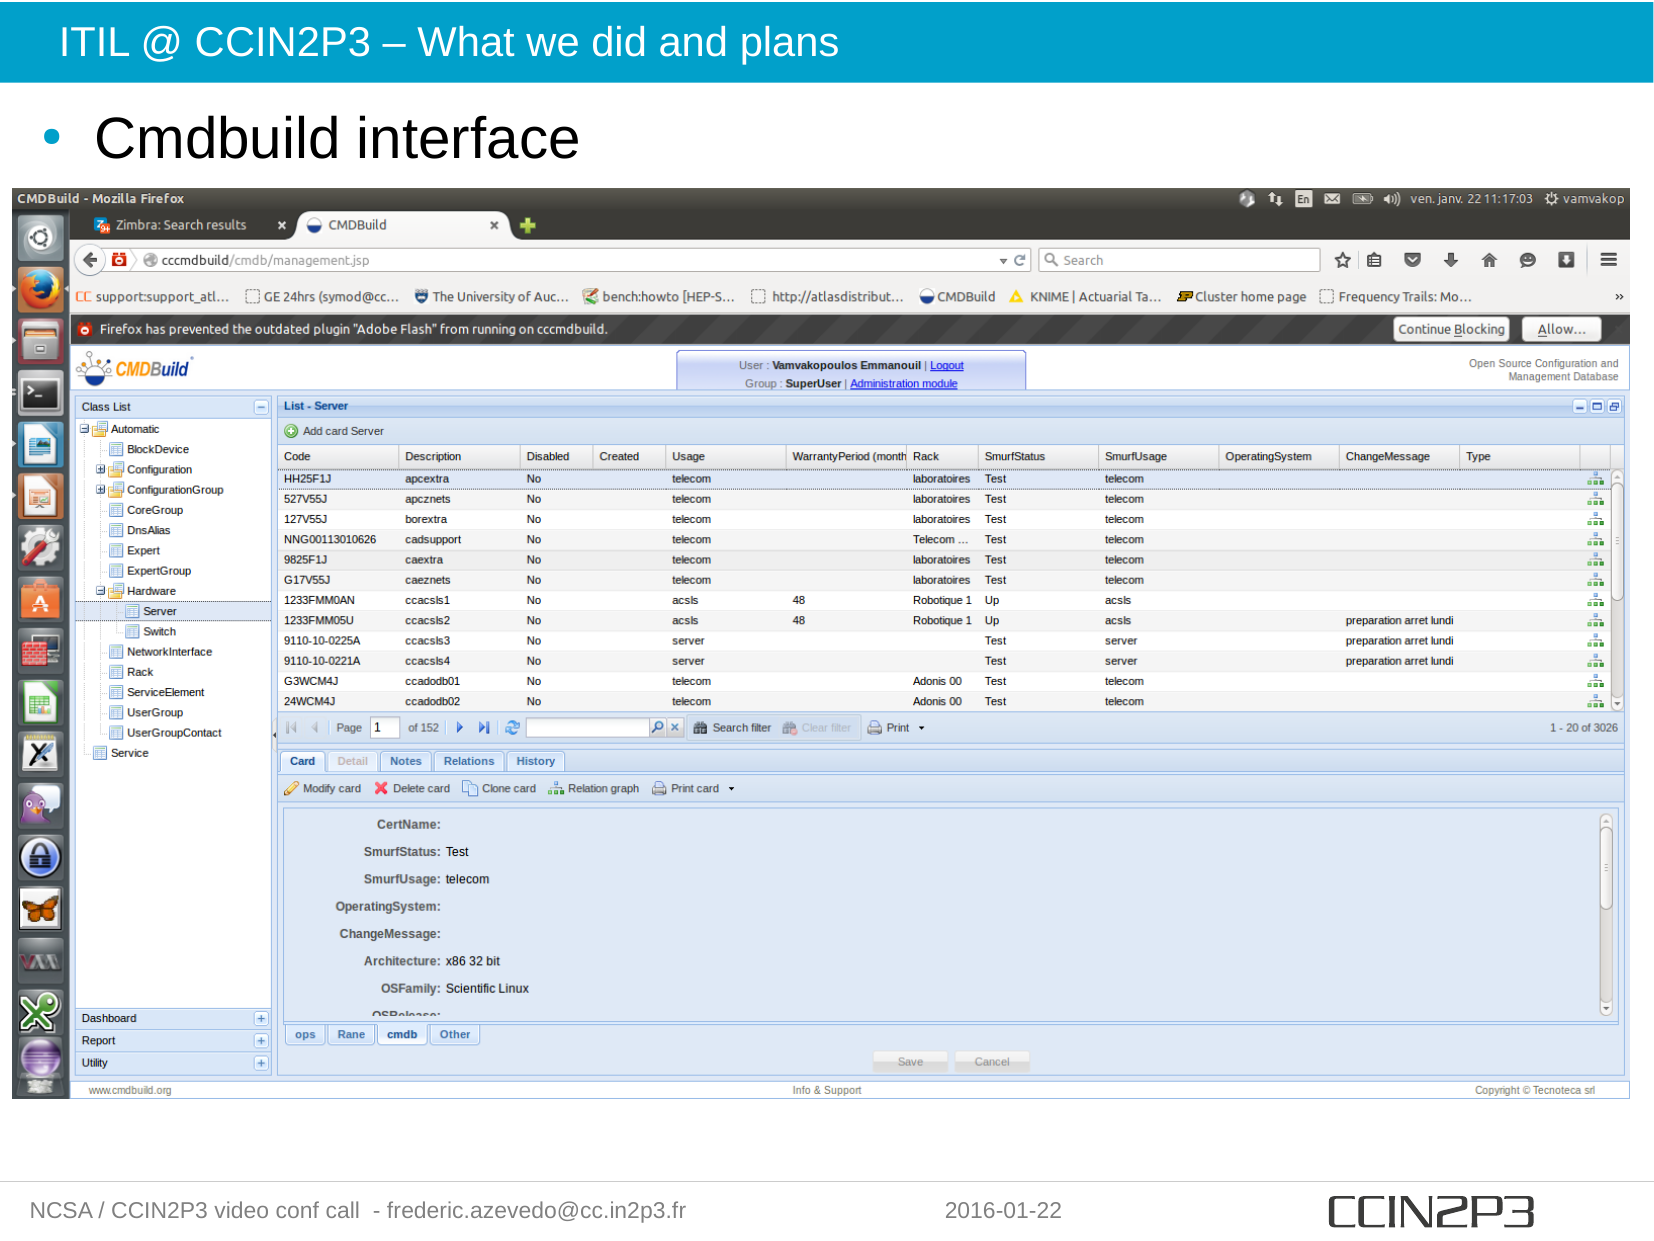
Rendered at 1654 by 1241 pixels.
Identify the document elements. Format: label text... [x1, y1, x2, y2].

list Cmdbuild interface [23, 106, 1642, 189]
title ITIL @ CCIN2P3 – What we did and plans [0, 2, 1654, 83]
picture [12, 188, 1630, 1099]
